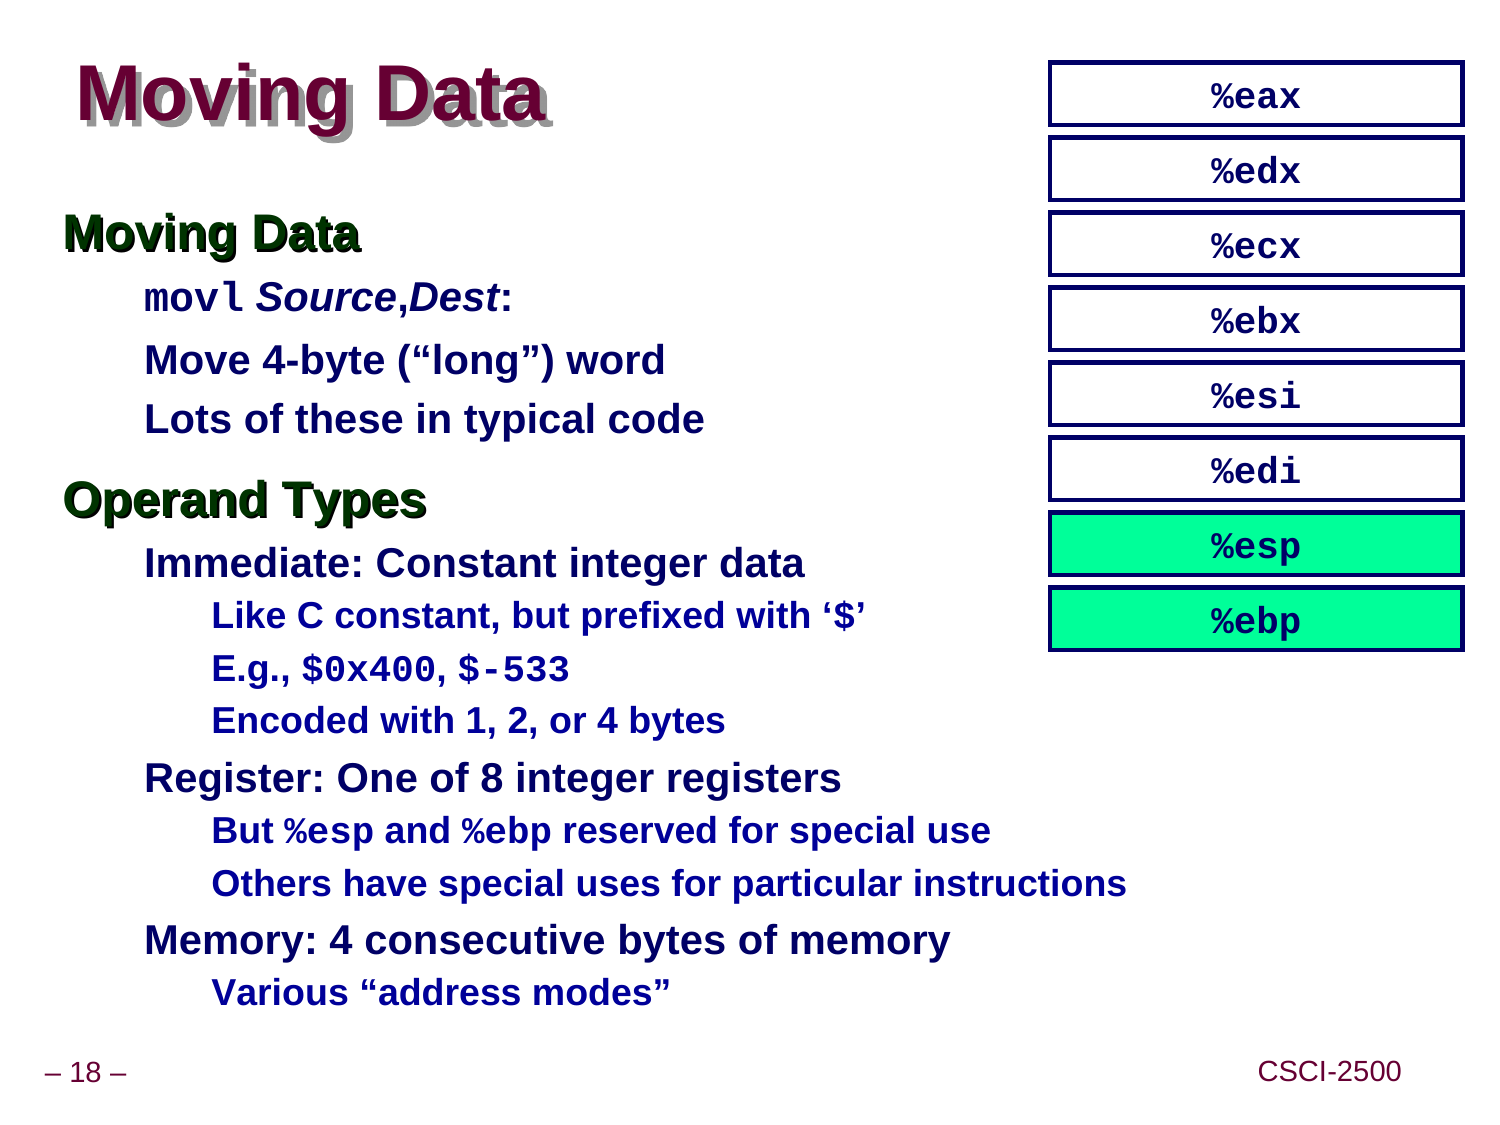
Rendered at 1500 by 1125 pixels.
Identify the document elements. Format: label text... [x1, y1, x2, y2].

text_box %eax [1049, 62, 1463, 125]
text_box %ebp [1049, 587, 1463, 650]
text_box %ecx [1049, 212, 1463, 275]
list Moving Data movl Source,Dest: Move 4-byte (“long”) word Lots of these in typical code Operand Types Immediate: Constant integer data Like C constant, but prefixed with ‘$’ E.g., $0x400, $-533 Encoded with 1, 2, or 4 bytes Register: One of 8 integer registers But %esp and %ebp reserved for special use Others have special uses for particular instructions Memory: 4 consecutive bytes of memory Various “address modes” [47, 200, 1326, 1113]
text_box %esi [1049, 362, 1463, 425]
text_box %esp [1049, 512, 1463, 575]
title Moving Data [74, 45, 984, 149]
text_box %ebx [1049, 287, 1463, 350]
text_box %edi [1049, 437, 1463, 500]
text_box %edx [1049, 137, 1463, 200]
